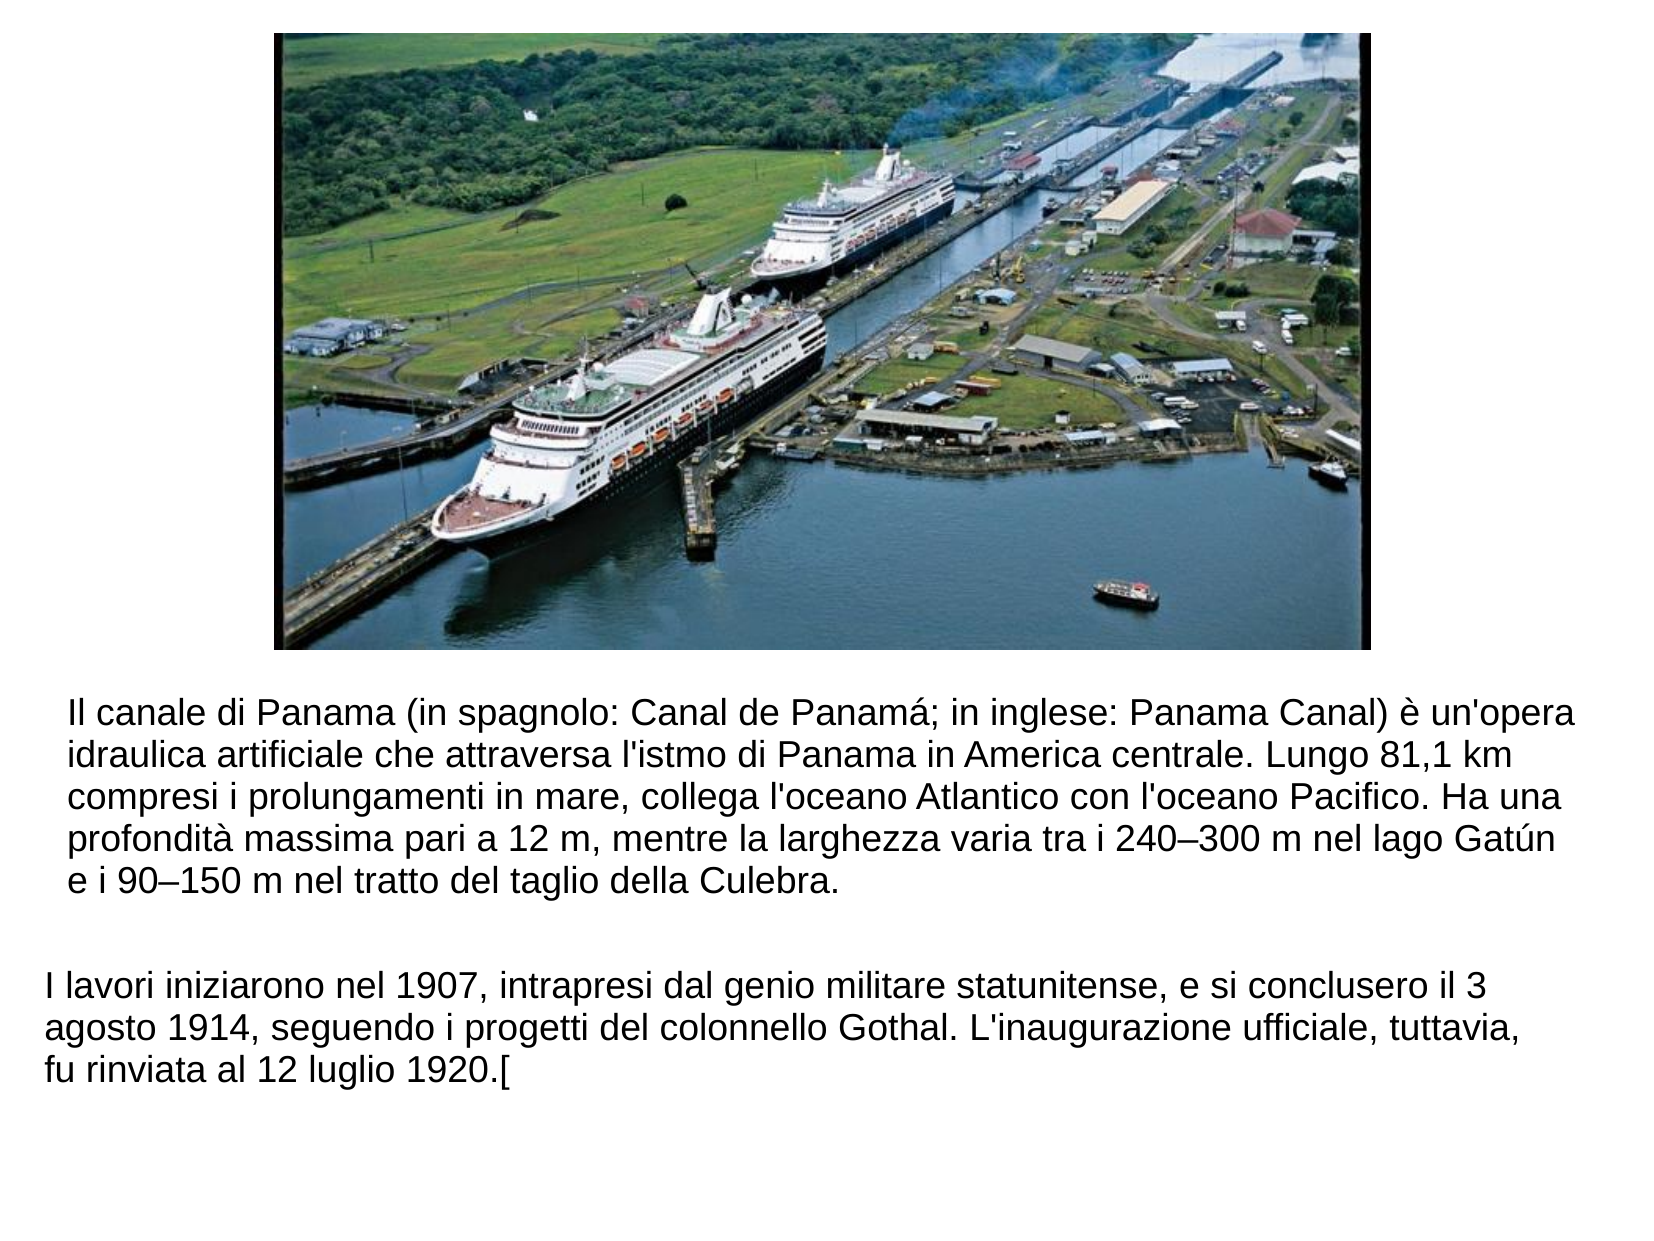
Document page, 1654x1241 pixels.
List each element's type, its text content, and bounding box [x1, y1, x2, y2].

text_box I lavori iniziarono nel 1907, intrapresi dal genio militare statunitense, e si conclusero il 3 agosto 1914, seguendo i progetti del colonnello Gothal. L'inaugurazione ufficiale, tuttavia, fu rinviata al 12 luglio 1920.[ [29, 957, 1560, 1099]
text_box Il canale di Panama (in spagnolo: Canal de Panamá; in inglese: Panama Canal) è un'opera idraulica artificiale che attraversa l'istmo di Panama in America centrale. Lungo 81,1 km compresi i prolungamenti in mare, collega l'oceano Atlantico con l'oceano Pacifico. Ha una profondità massima pari a 12 m, mentre la larghezza varia tra i 240–300 m nel lago Gatún e i 90–150 m nel tratto del taglio della Culebra. [52, 684, 1595, 910]
picture [274, 33, 1371, 650]
